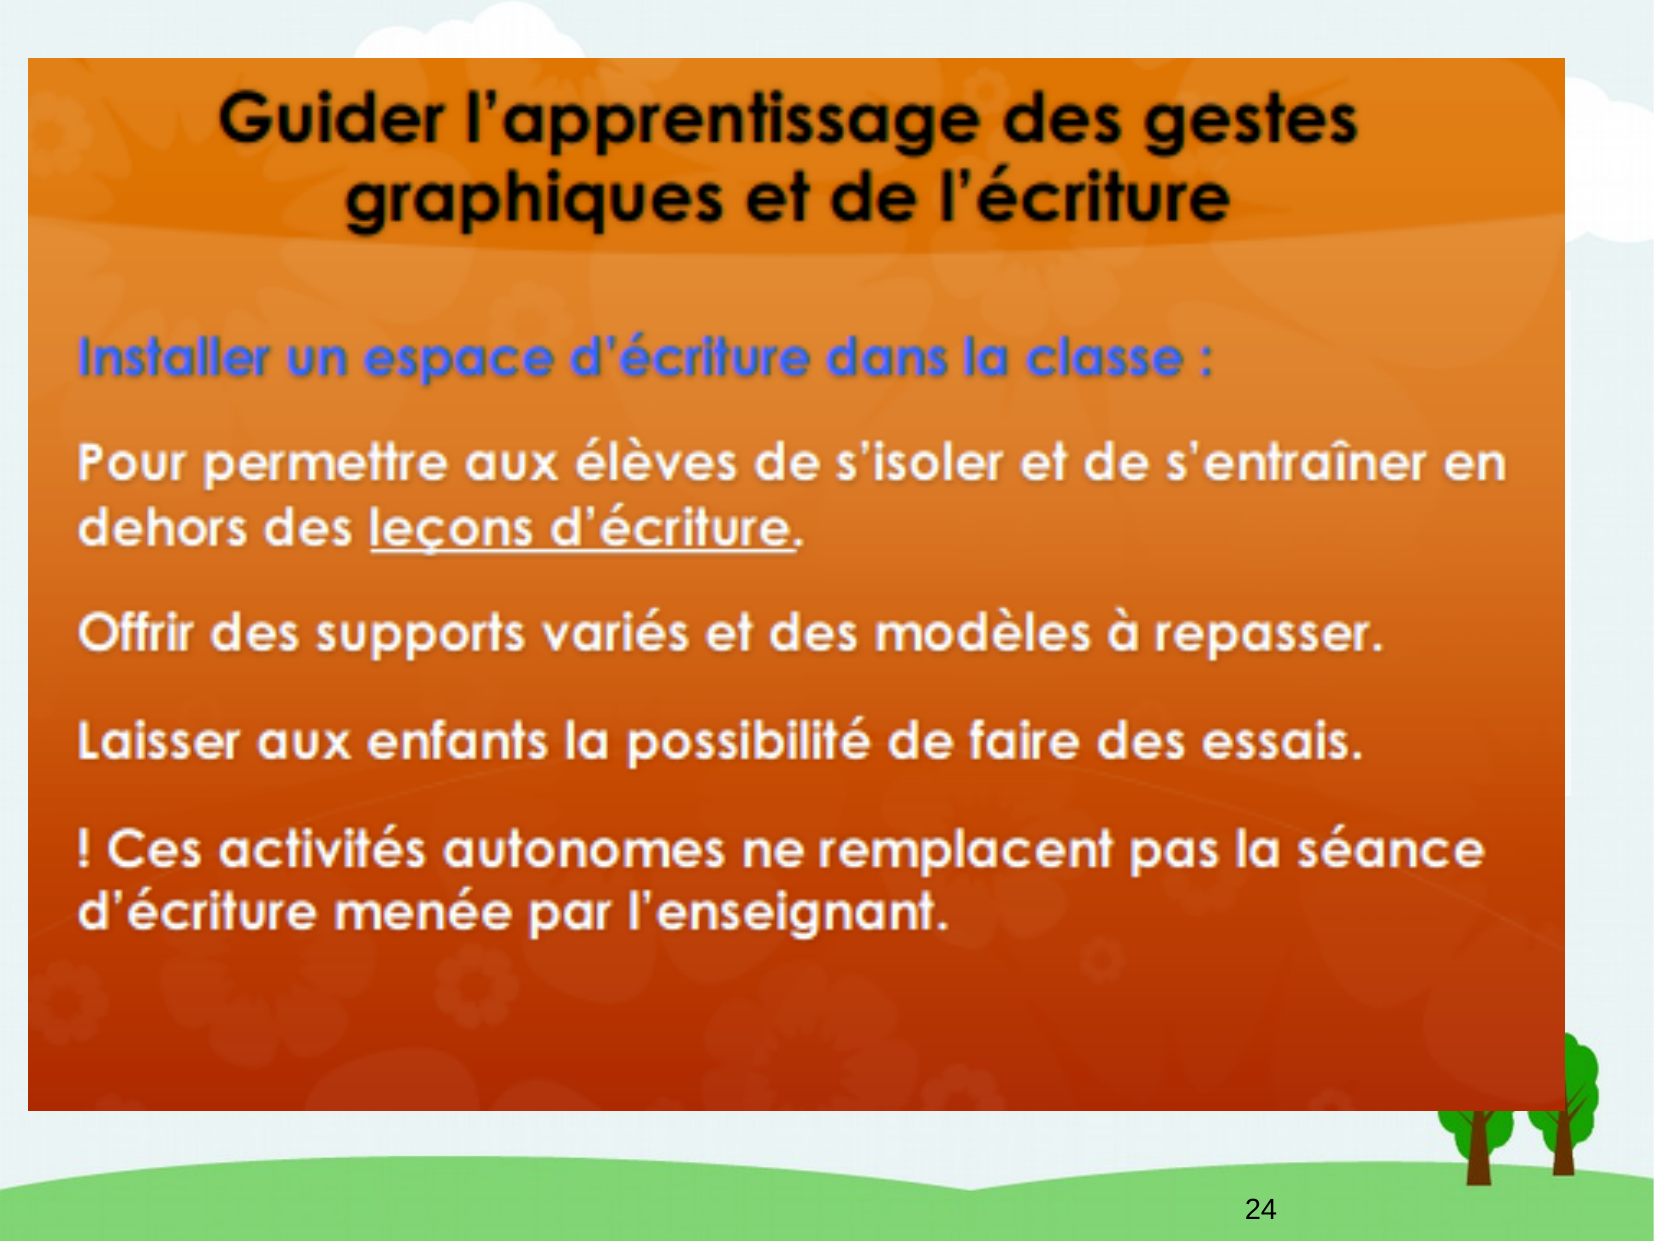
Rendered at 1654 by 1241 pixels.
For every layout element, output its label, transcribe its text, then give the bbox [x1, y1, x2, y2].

text_box <numéro> [1244, 1190, 1630, 1241]
picture [0, 0, 1654, 1241]
list [1565, 290, 1571, 796]
